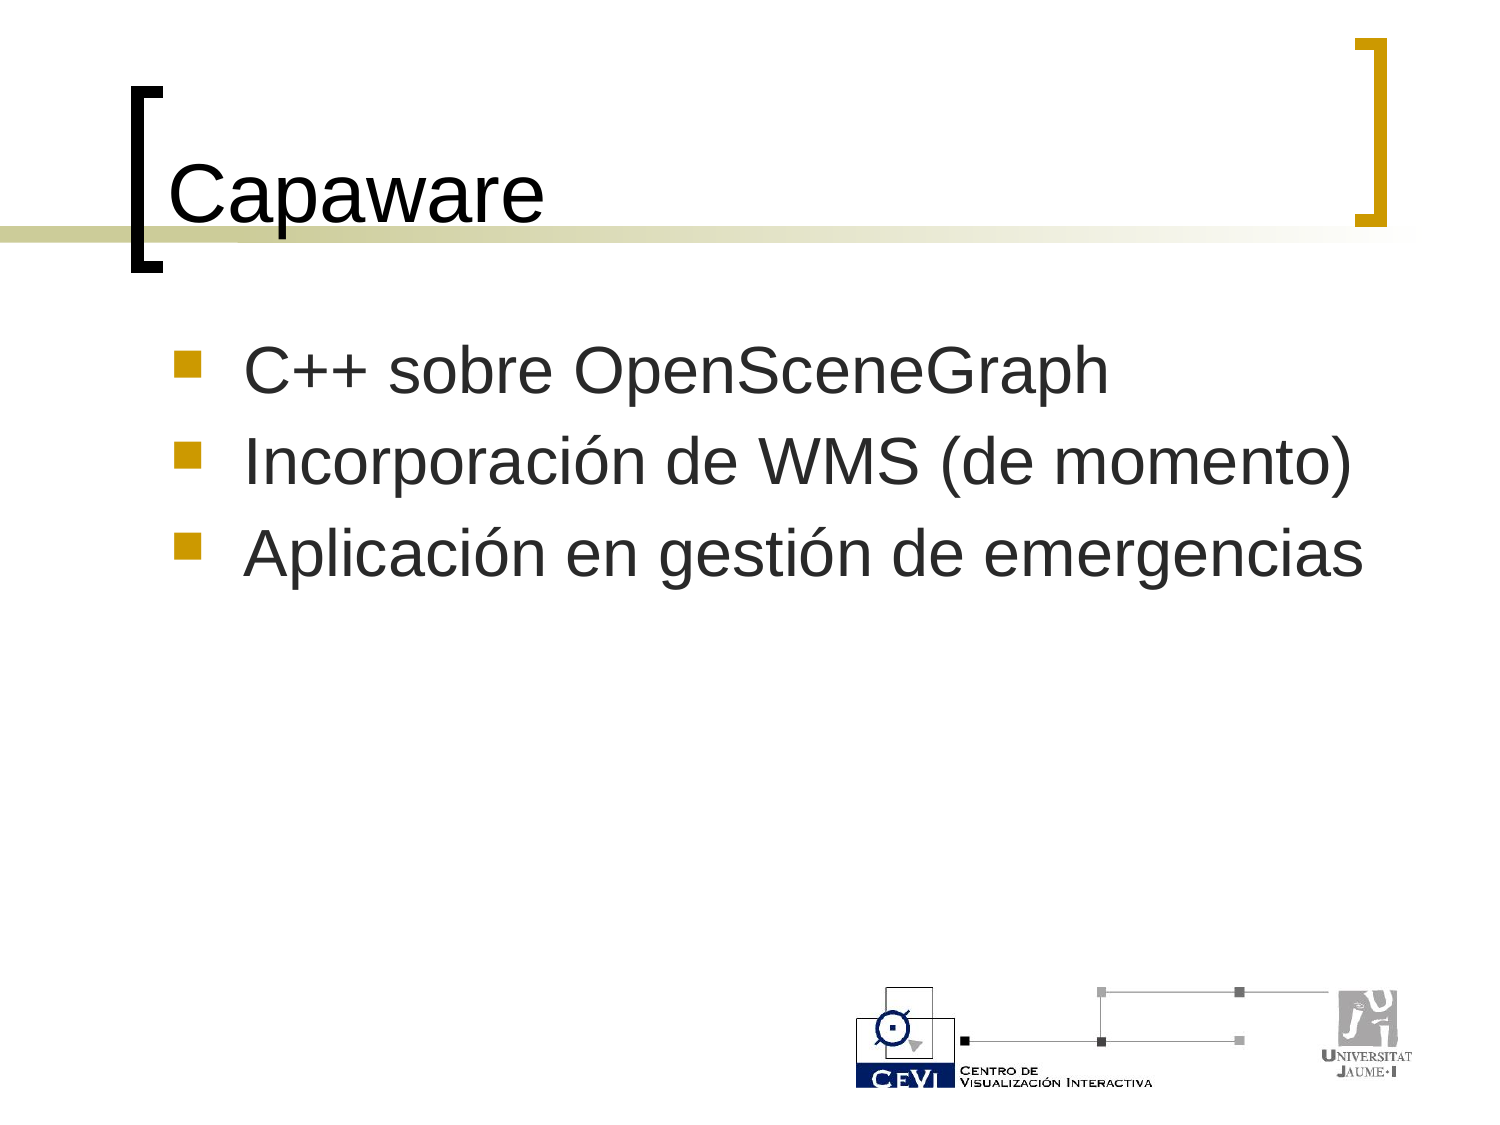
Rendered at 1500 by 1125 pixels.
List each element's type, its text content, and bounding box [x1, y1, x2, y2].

picture [856, 1001, 1412, 1088]
title Capaware [152, 15, 1328, 248]
list C++ sobre OpenSceneGraph Incorporación de WMS (de momento) Aplicación en gestión de emergencias [155, 324, 1413, 1001]
